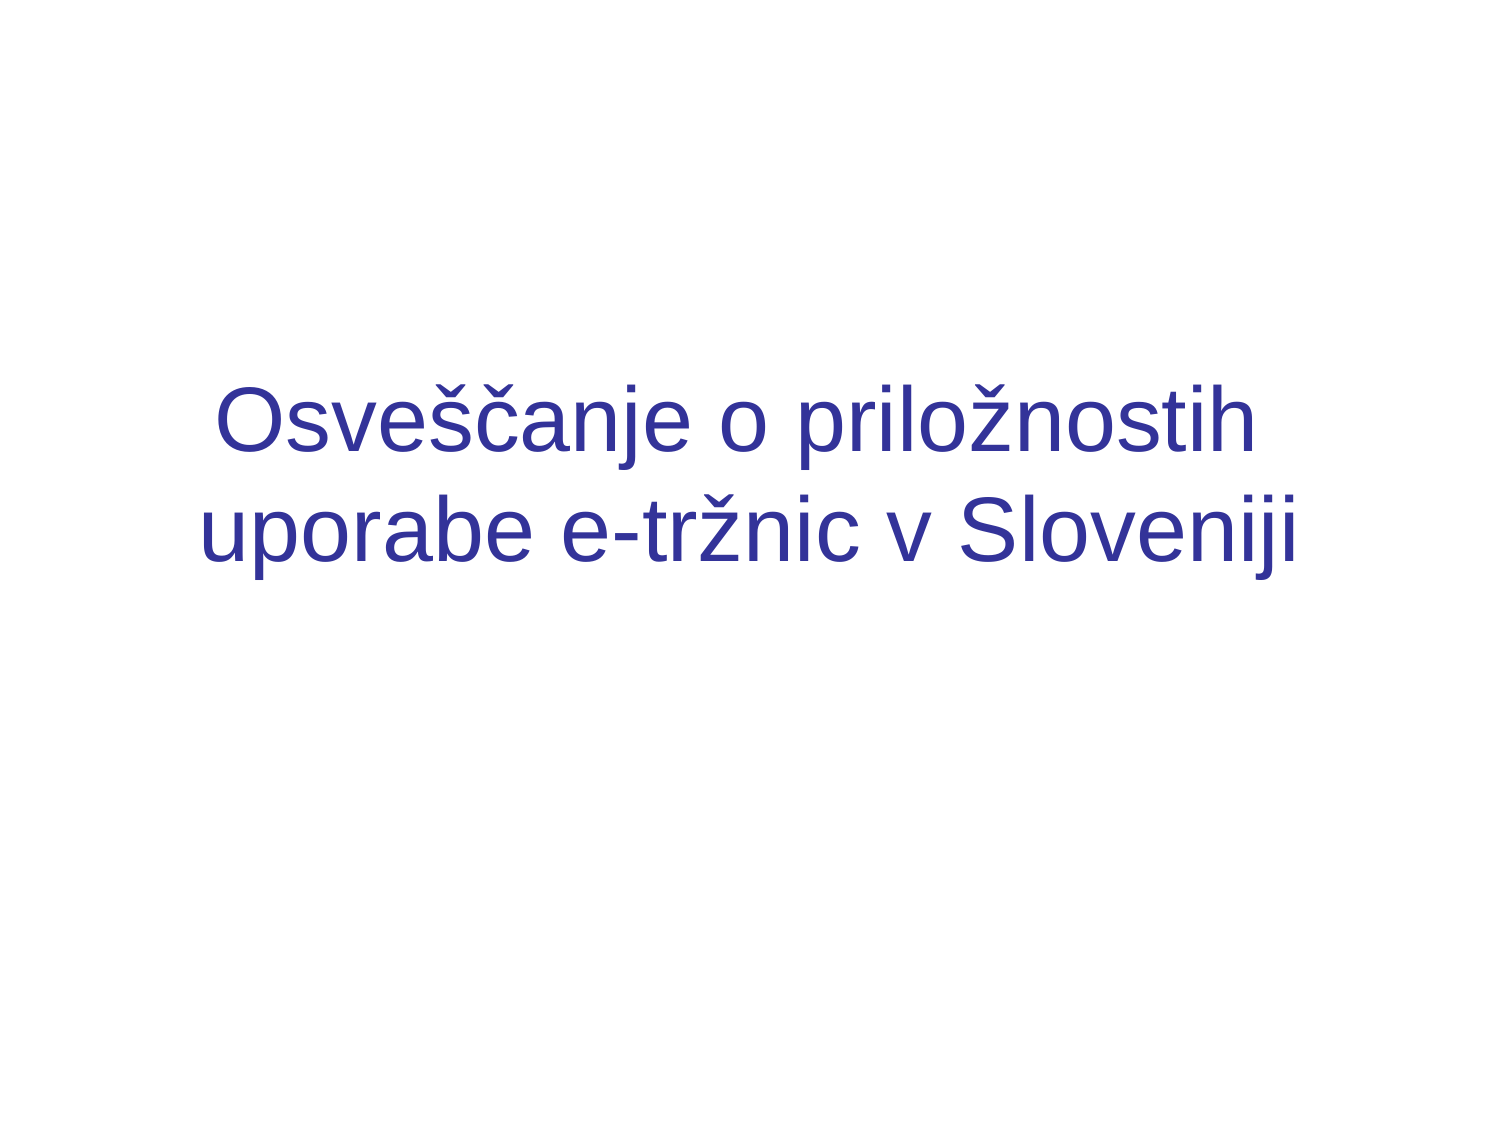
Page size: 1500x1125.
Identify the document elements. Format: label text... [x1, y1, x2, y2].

title Osveščanje o priložnostih uporabe e-tržnic v Sloveniji [112, 349, 1388, 591]
